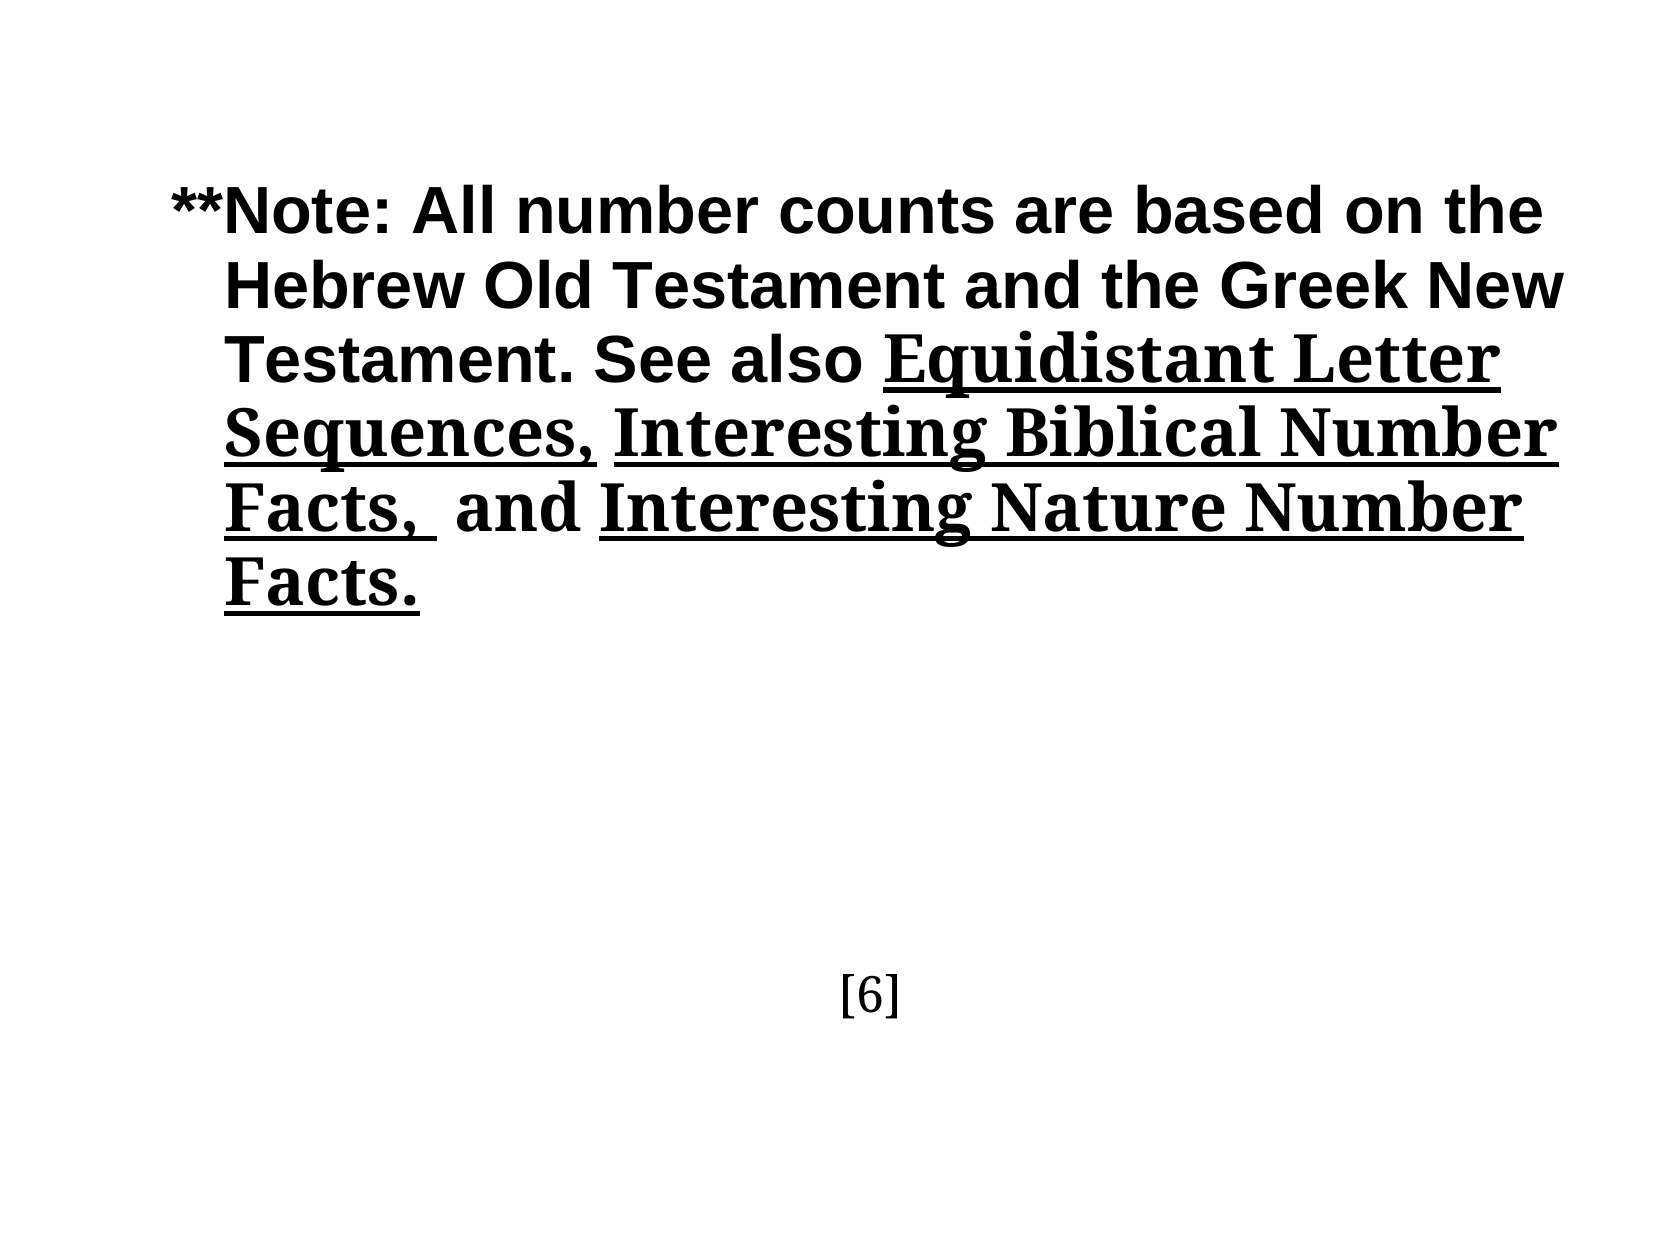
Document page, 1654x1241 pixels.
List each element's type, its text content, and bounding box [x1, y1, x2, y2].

list **Note: All number counts are based on the Hebrew Old Testament and the Greek New Testament. See also Equidistant Letter Sequences, Interesting Biblical Number Facts, and Interesting Nature Number Facts. [6] [82, 59, 1571, 1109]
